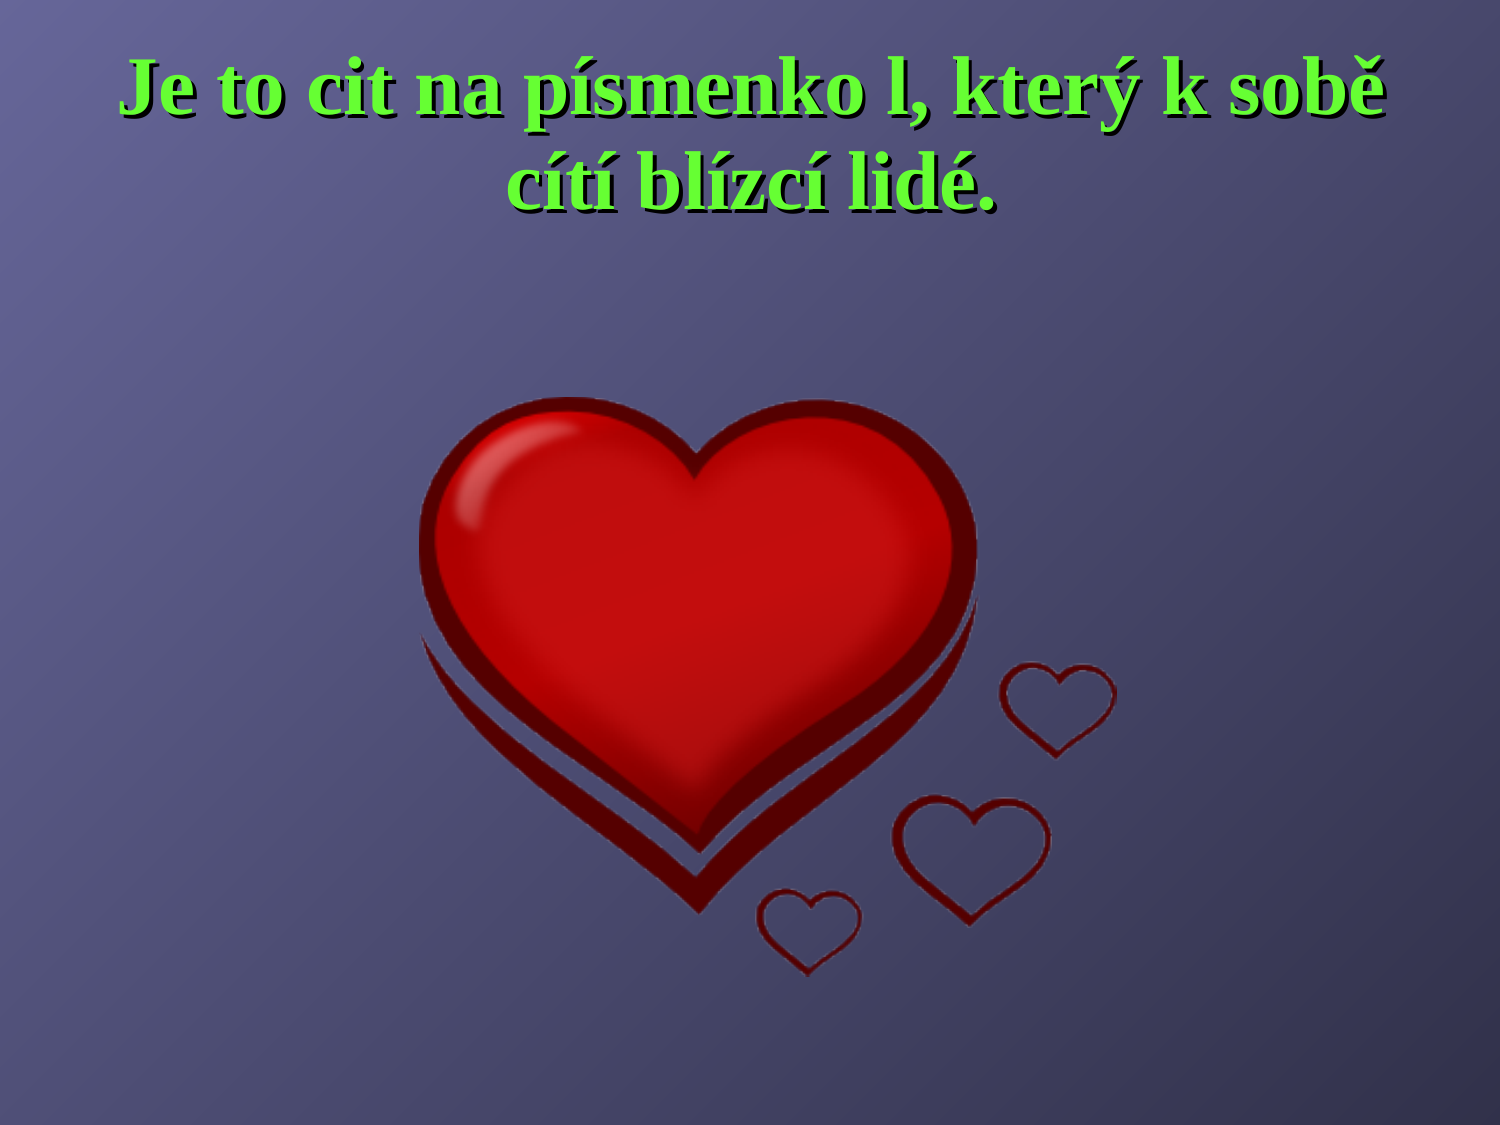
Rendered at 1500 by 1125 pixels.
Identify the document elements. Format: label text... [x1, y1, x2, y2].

title Je to cit na písmenko l, který k sobě cítí blízcí lidé. [76, 30, 1427, 237]
picture [419, 397, 1117, 977]
